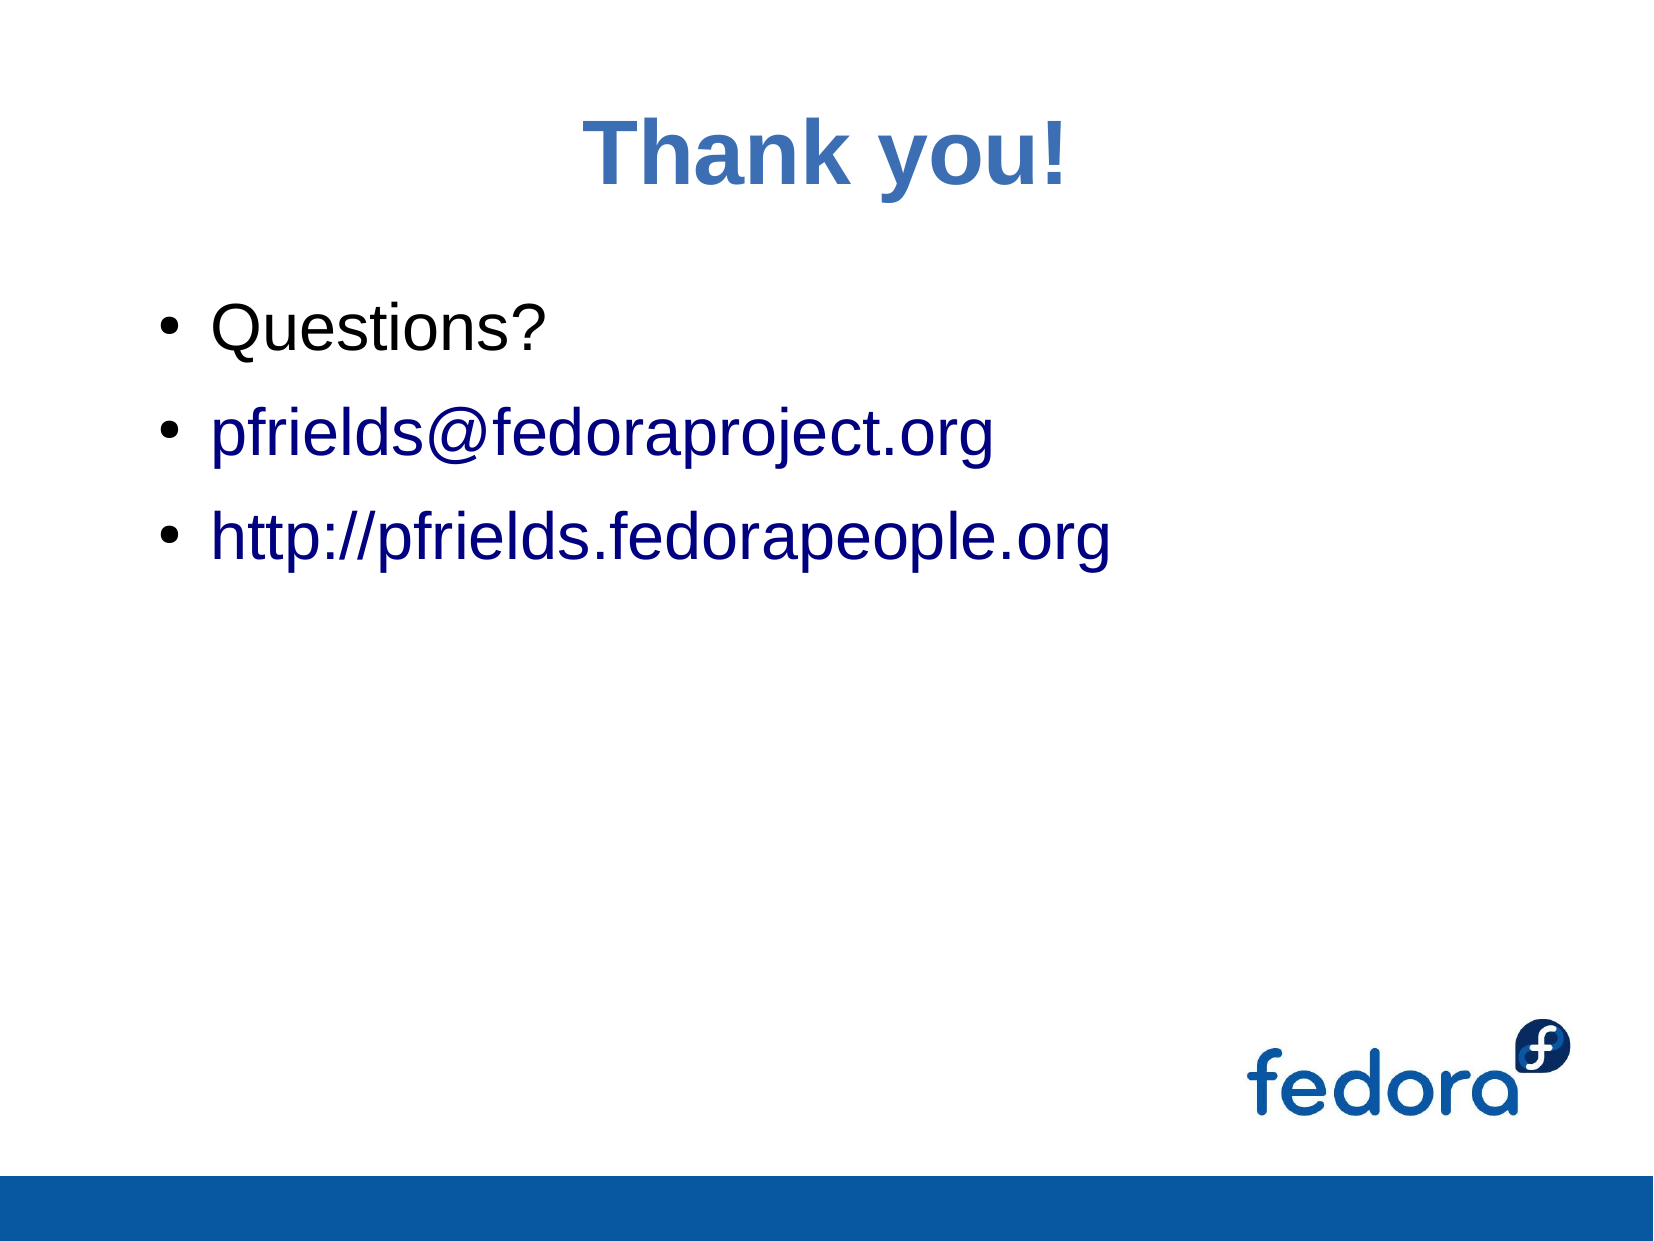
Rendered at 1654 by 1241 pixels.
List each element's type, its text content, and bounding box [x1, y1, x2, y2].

title Thank you! [82, 56, 1571, 250]
picture [0, 1176, 1653, 1241]
list Questions? pfrields@fedoraproject.org http://pfrields.fedorapeople.org [82, 290, 1571, 1095]
picture [1237, 1010, 1576, 1125]
